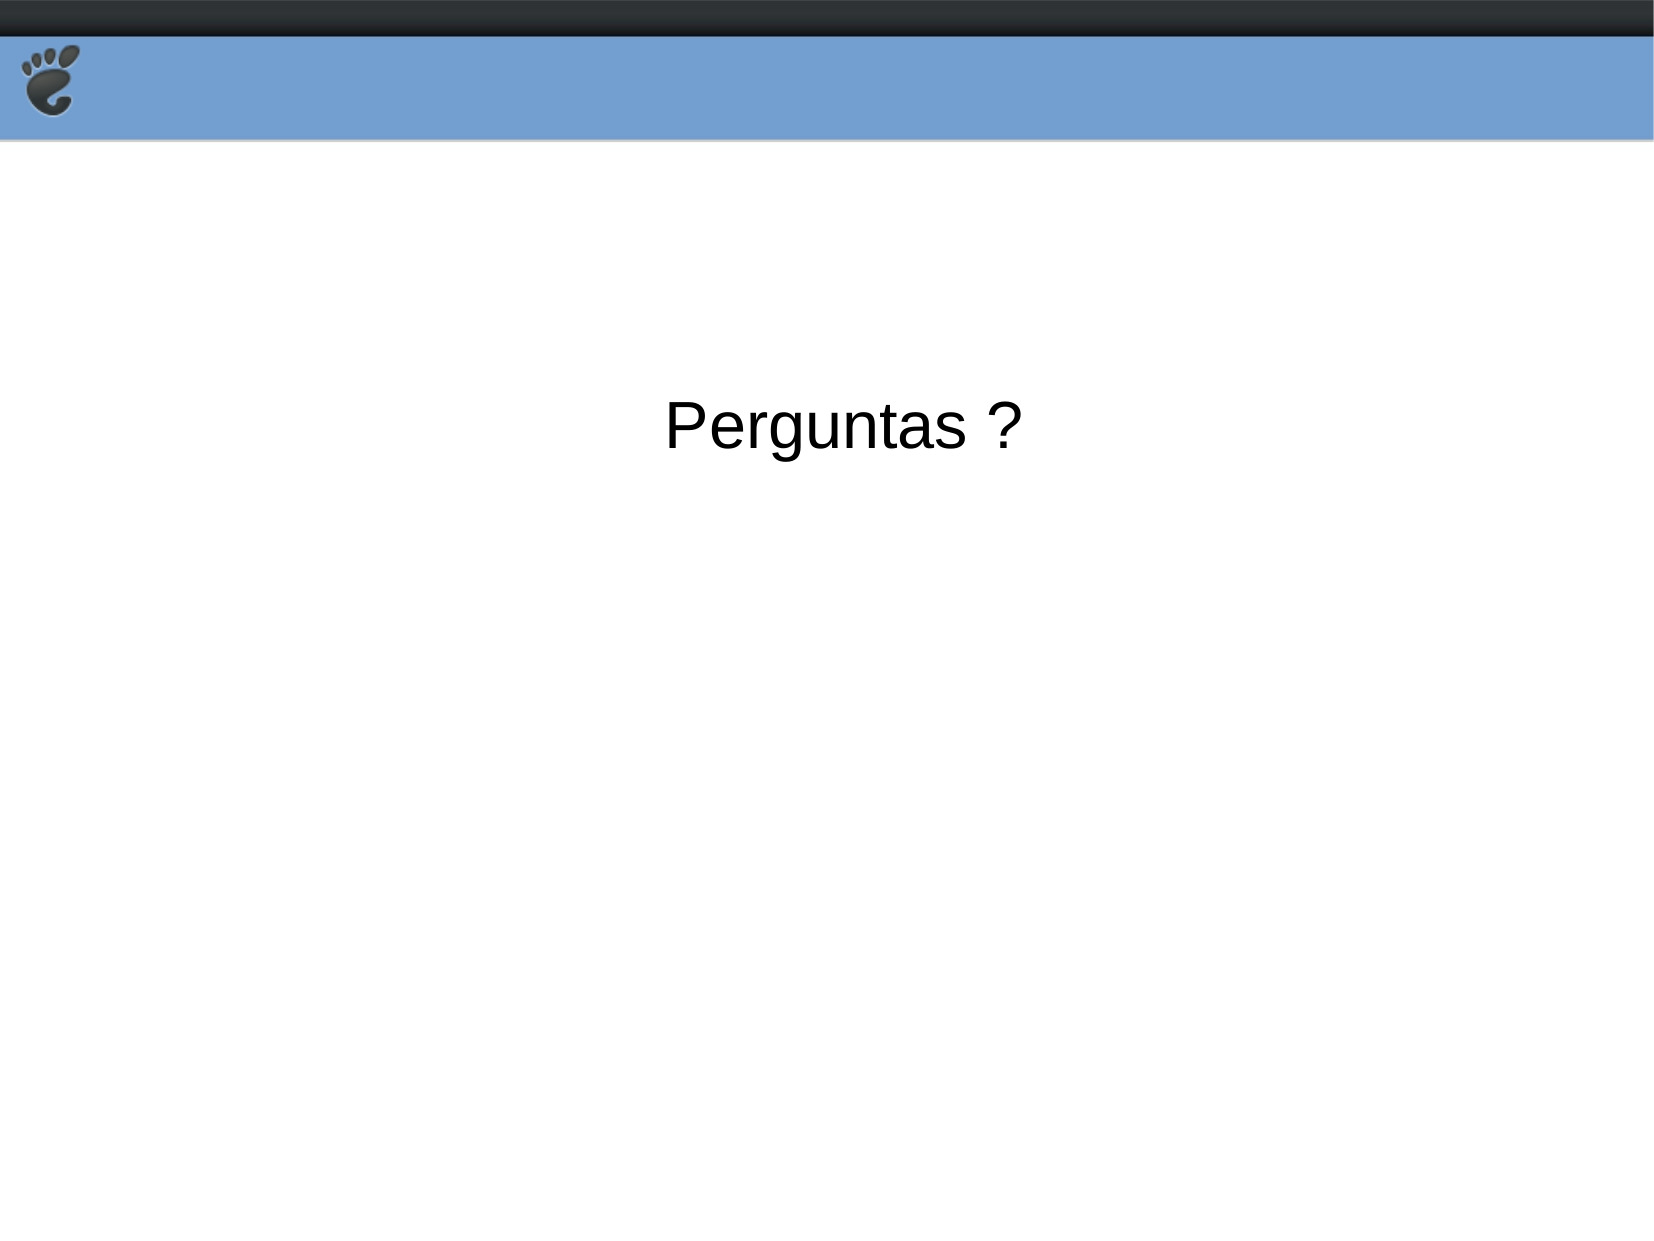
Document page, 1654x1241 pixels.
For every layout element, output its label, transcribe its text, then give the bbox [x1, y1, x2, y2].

subtitle Perguntas ? [100, 19, 1589, 1109]
picture [0, 0, 1654, 1241]
